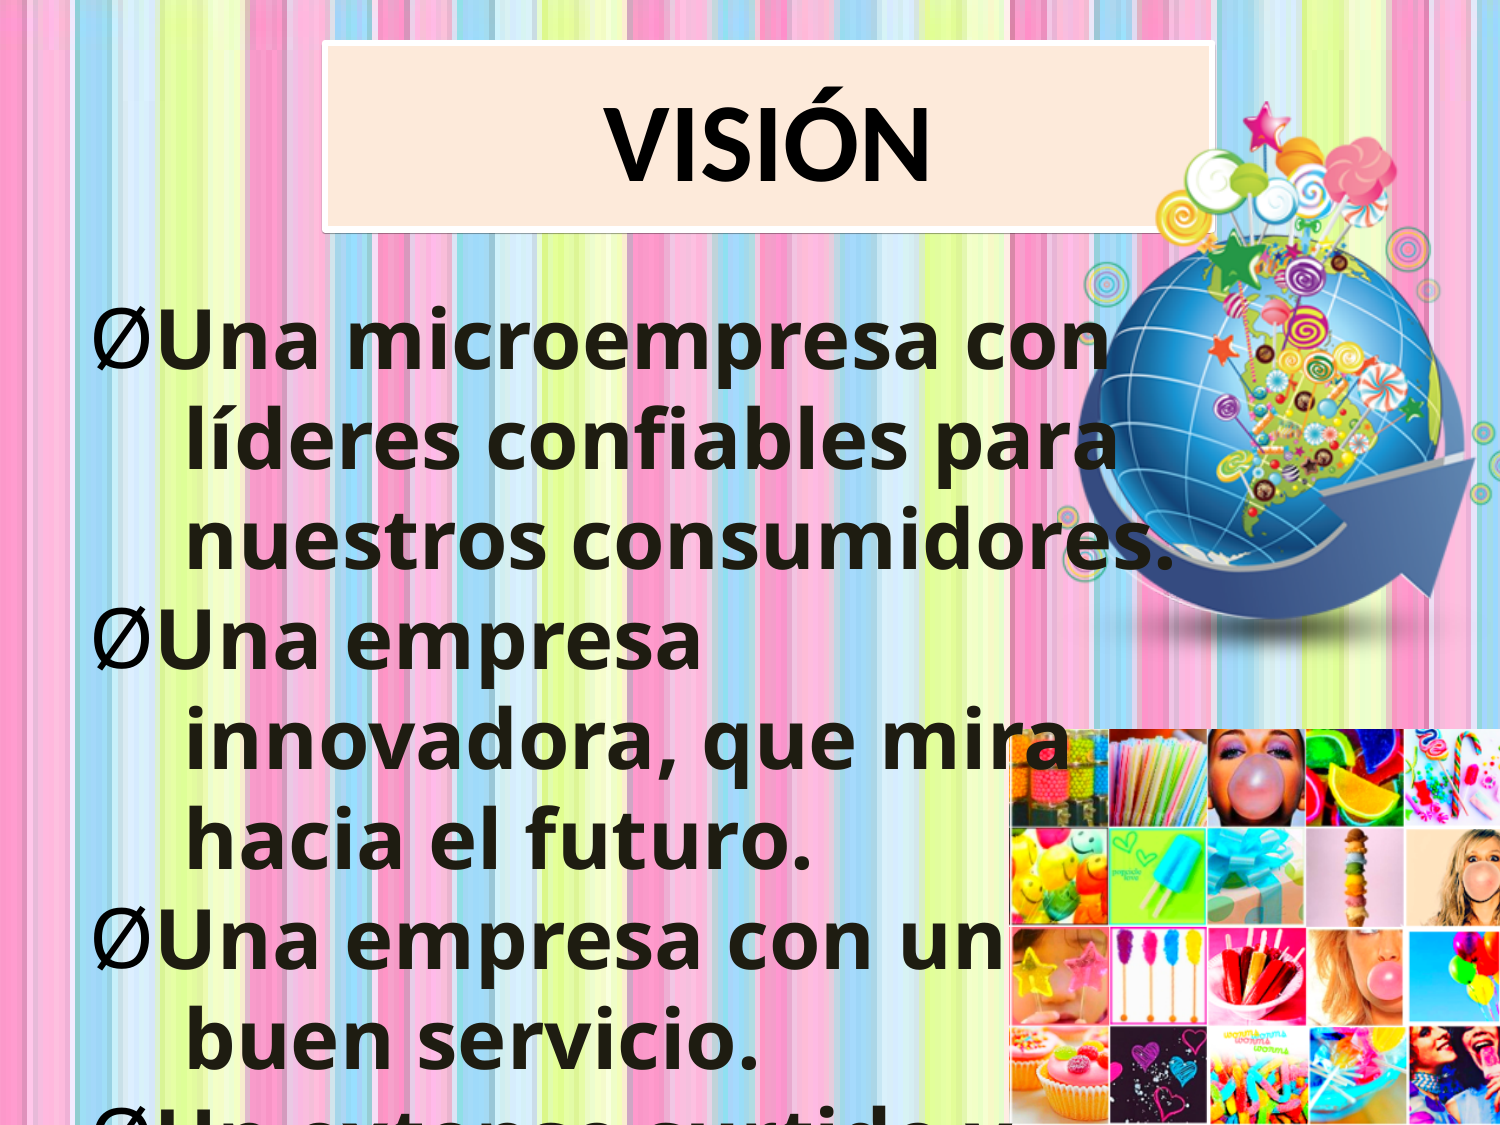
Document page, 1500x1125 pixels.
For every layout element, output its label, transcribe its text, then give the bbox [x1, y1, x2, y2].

text_box Una microempresa con líderes confiables para nuestros consumidores. Una empresa innovadora, que mira hacia el futuro. Una empresa con un buen servicio. Un extenso surtido y variedades a la petición del cliente. [74, 278, 1199, 1102]
title Visión [324, 42, 1213, 230]
picture [105, 1114, 132, 1125]
picture [0, 0, 1500, 1125]
